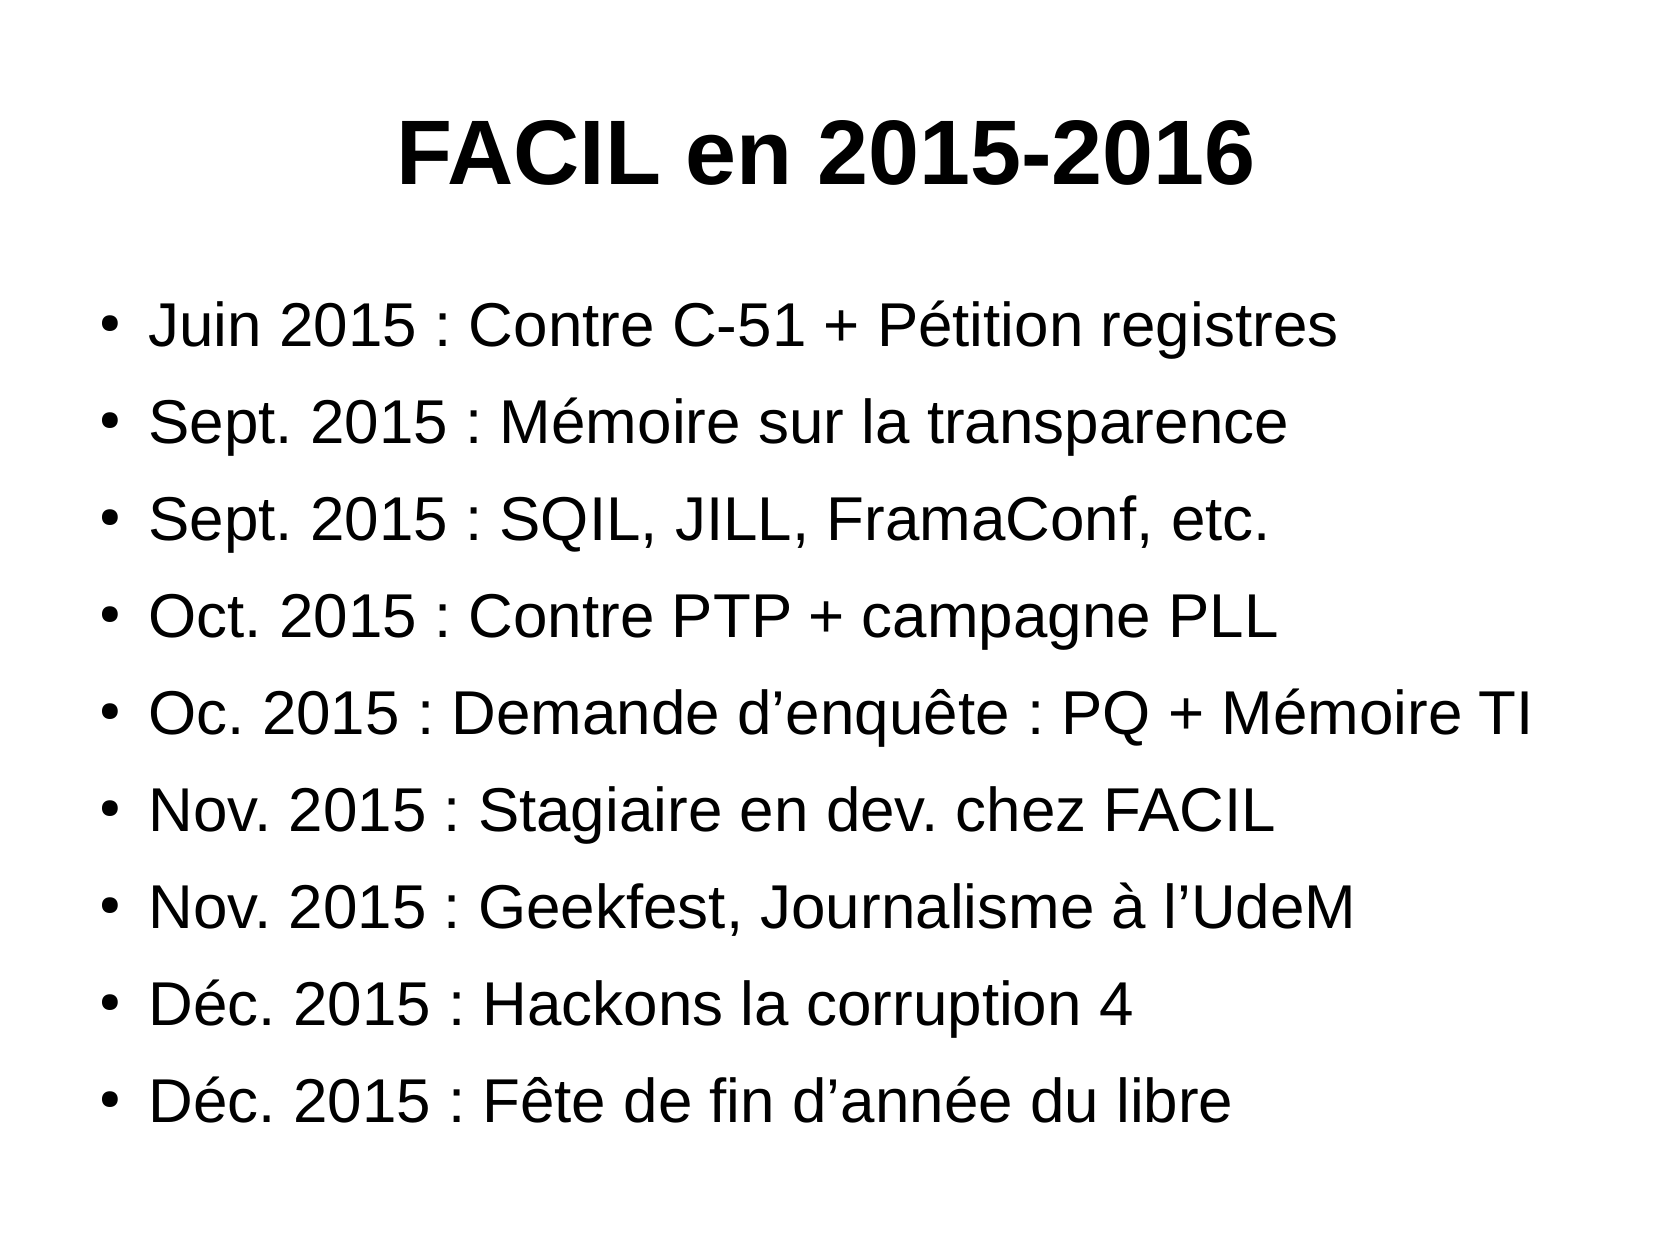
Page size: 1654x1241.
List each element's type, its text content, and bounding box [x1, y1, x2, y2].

title FACIL en 2015-2016 [82, 49, 1571, 257]
list Juin 2015 : Contre C-51 + Pétition registres Sept. 2015 : Mémoire sur la transparence Sept. 2015 : SQIL, JILL, FramaConf, etc. Oct. 2015 : Contre PTP + campagne PLL Oc. 2015 : Demande d’enquête : PQ + Mémoire TI Nov. 2015 : Stagiaire en dev. chez FACIL Nov. 2015 : Geekfest, Journalisme à l’UdeM Déc. 2015 : Hackons la corruption 4 Déc. 2015 : Fête de fin d’année du libre [82, 290, 1538, 1146]
